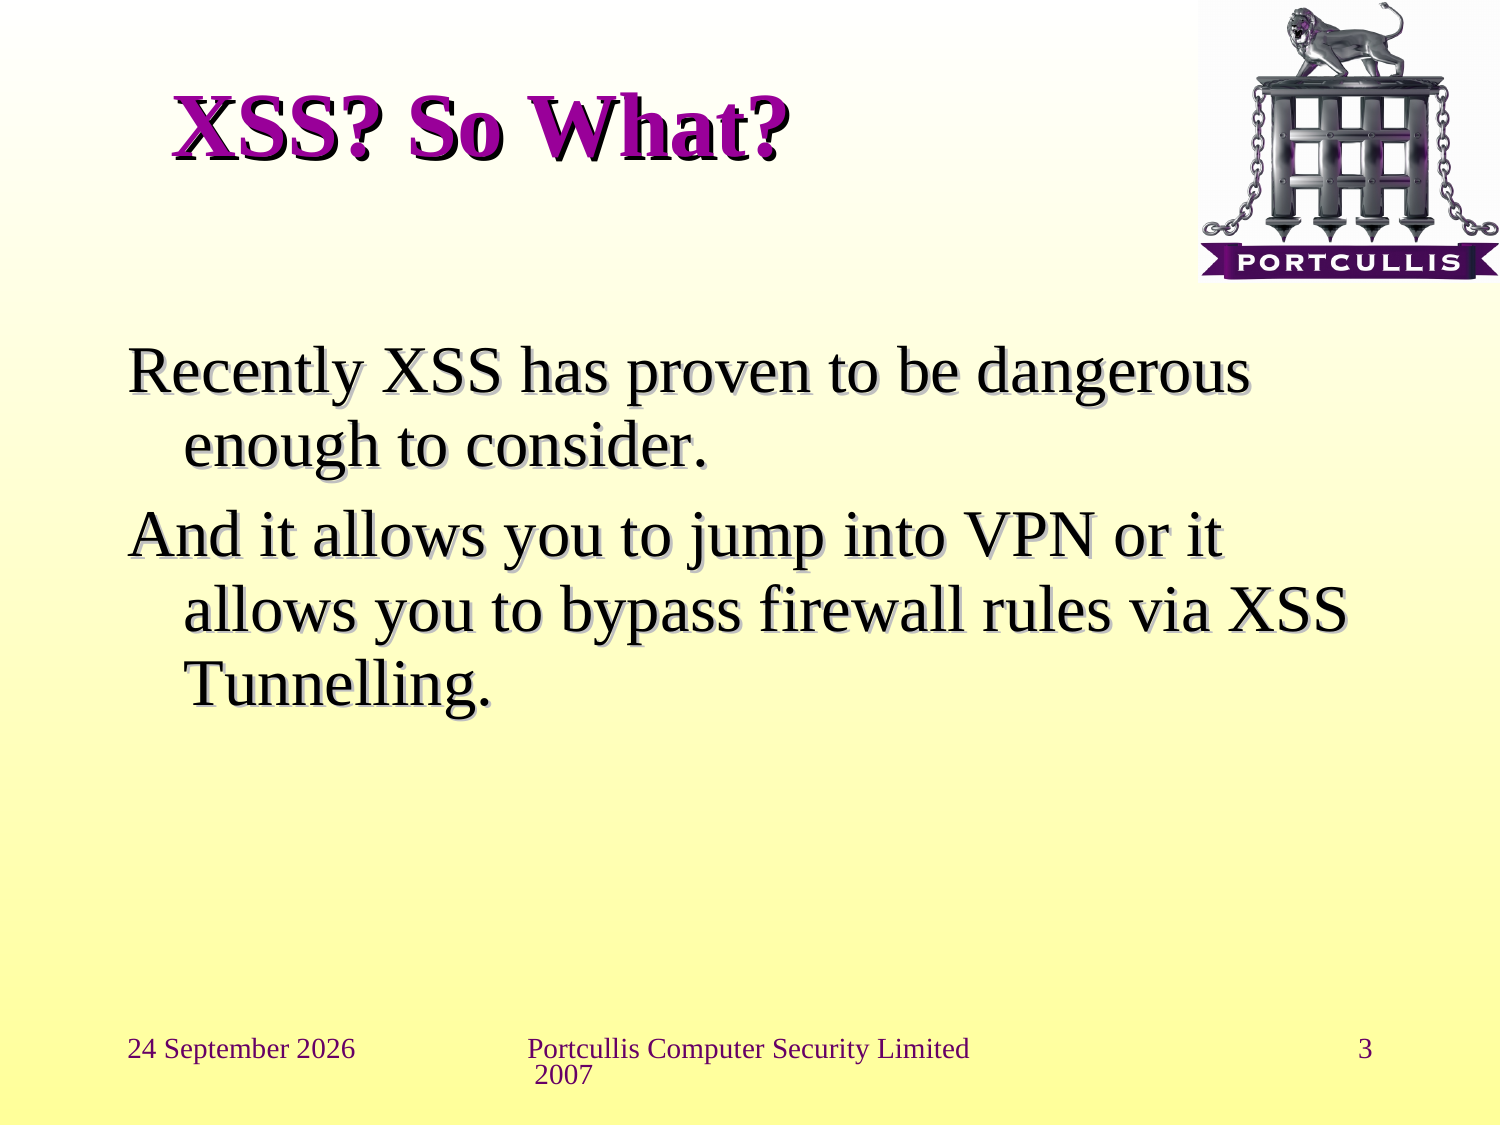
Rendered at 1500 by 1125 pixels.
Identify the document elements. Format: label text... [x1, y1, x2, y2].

list Recently XSS has proven to be dangerous enough to consider. And it allows you to jump into VPN or it allows you to bypass firewall rules via XSS Tunnelling. [112, 324, 1388, 1001]
picture [1198, 0, 1500, 283]
title XSS? So What? [0, 0, 963, 250]
